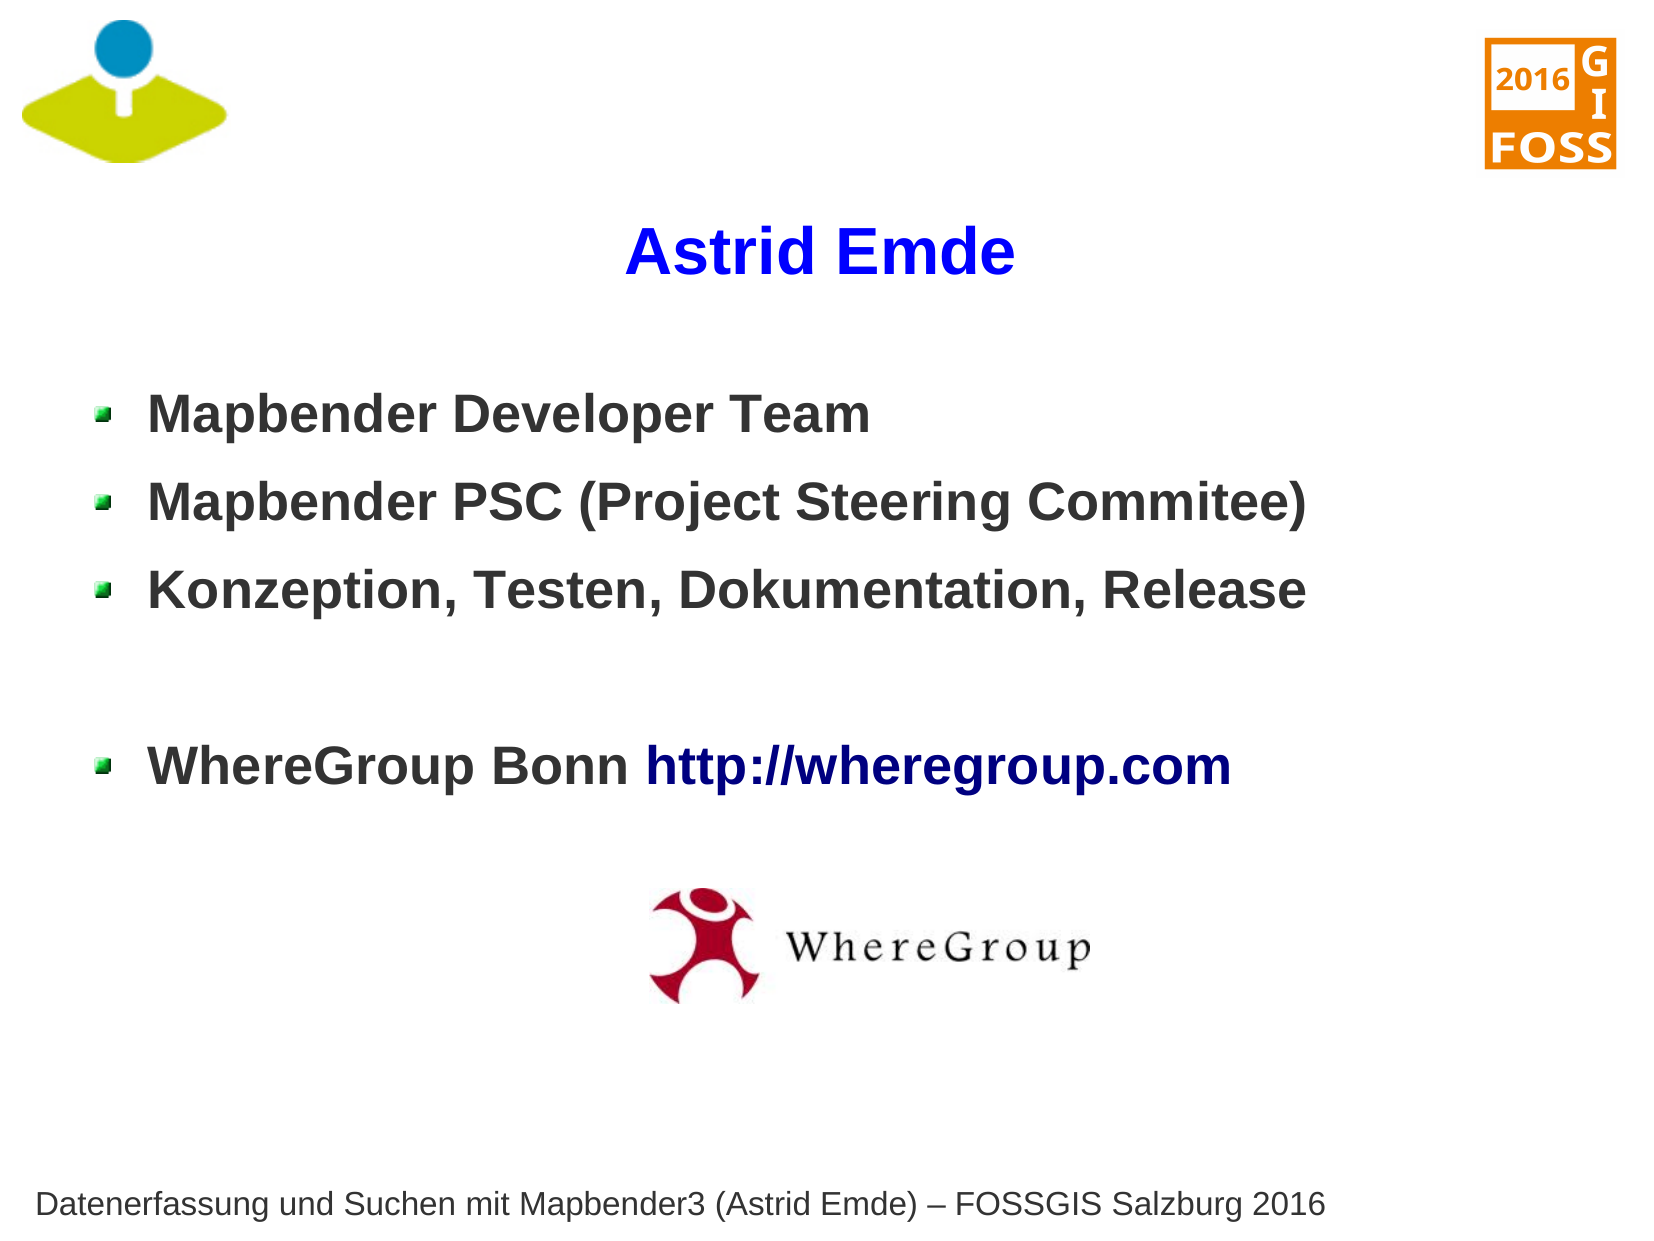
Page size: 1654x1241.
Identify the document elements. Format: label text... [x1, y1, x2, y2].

title Astrid Emde [76, 177, 1565, 325]
picture [22, 20, 231, 163]
list Mapbender Developer Team Mapbender PSC (Project Steering Commitee) Konzeption, Testen, Dokumentation, Release WhereGroup Bonn http://wheregroup.com [76, 383, 1565, 1203]
picture [1476, 29, 1625, 178]
picture [649, 888, 1090, 1004]
